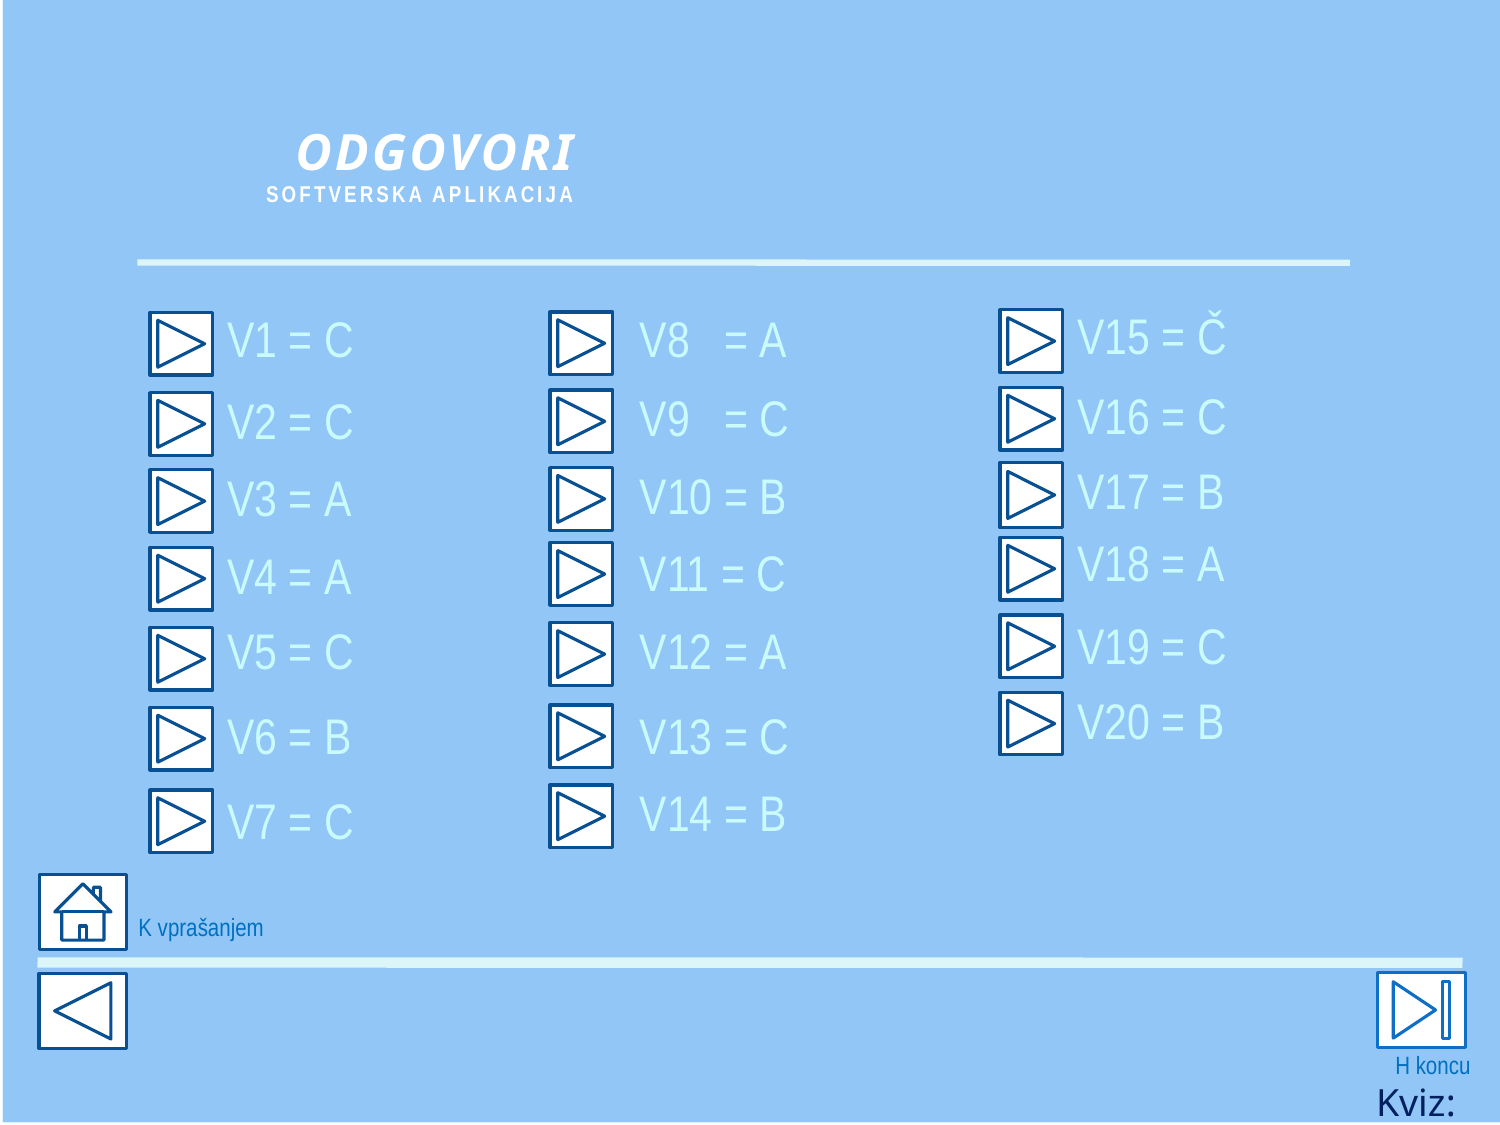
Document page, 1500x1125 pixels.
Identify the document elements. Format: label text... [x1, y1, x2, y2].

text_box V17 = B [1062, 451, 1351, 524]
text_box Kviz: 8 [1360, 1071, 1499, 1125]
text_box V11 = C [624, 534, 913, 610]
text_box V2 = C [212, 381, 475, 458]
text_box V8 = A [624, 299, 913, 376]
text_box V10 = B [624, 456, 913, 533]
text_box V9 = C [624, 379, 913, 455]
text_box V18 = A [1062, 524, 1351, 600]
text_box V4 = A [212, 537, 475, 612]
text_box V15 = Č [1062, 296, 1351, 373]
text_box [2, 0, 1500, 1124]
text_box V3 = A [212, 459, 488, 535]
text_box V20 = B [1062, 681, 1351, 758]
text_box V6 = B [212, 696, 488, 773]
text_box V13 = C [624, 696, 913, 773]
text_box V14 = B [624, 774, 913, 850]
text_box V19 = C [1062, 606, 1351, 681]
text_box V16 = C [1062, 376, 1351, 451]
text_box K vprašanjem [116, 904, 287, 950]
text_box V12 = A [624, 612, 913, 689]
text_box V1 = C [212, 299, 475, 376]
text_box H koncu [1376, 1041, 1490, 1071]
title ODGOVORI softverska aplikacija [251, 112, 1189, 259]
text_box V7 = C [212, 781, 488, 858]
title ODGOVORI softverska aplikacija [251, 266, 1189, 276]
text_box V5 = C [212, 612, 488, 689]
